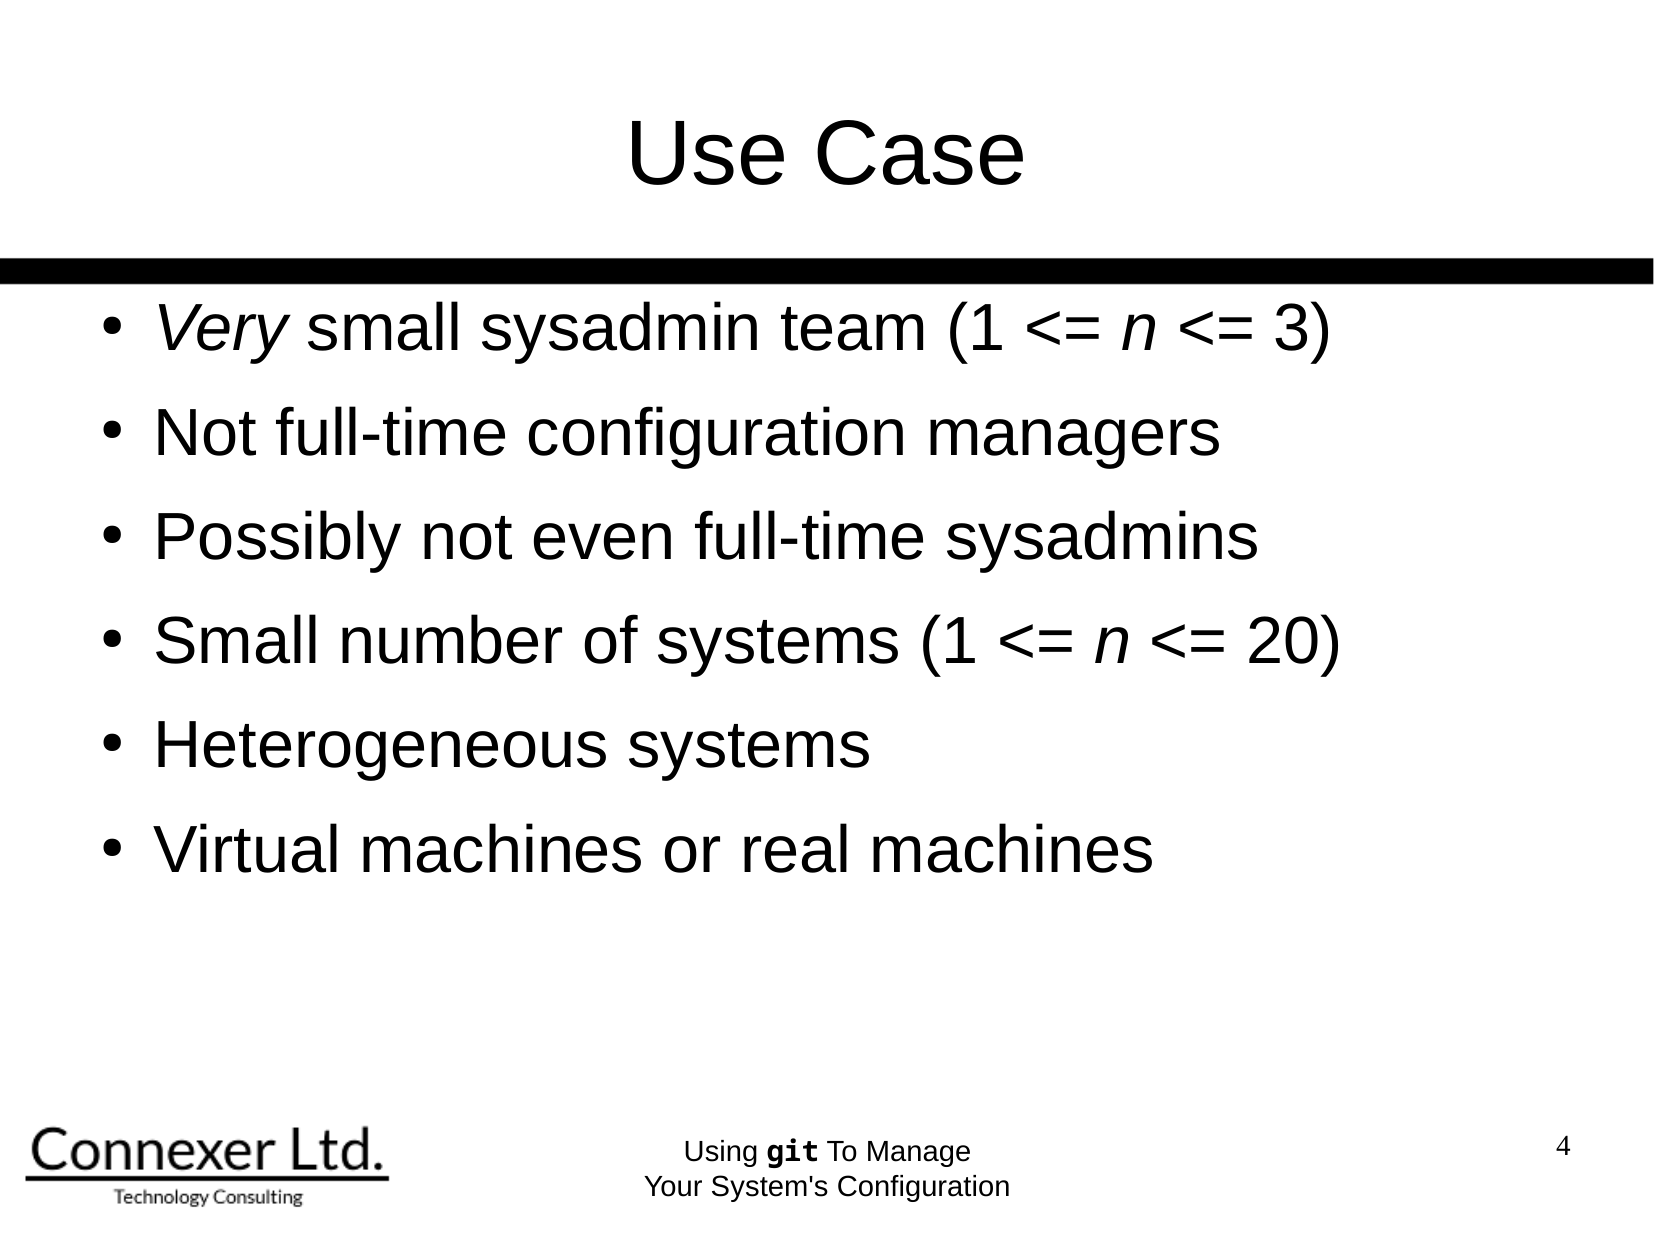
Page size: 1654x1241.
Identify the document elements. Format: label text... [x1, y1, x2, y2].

picture [0, 0, 1654, 1241]
title Use Case [82, 49, 1571, 257]
list Very small sysadmin team (1 <= n <= 3) Not full-time configuration managers Possibly not even full-time sysadmins Small number of systems (1 <= n <= 20) Heterogeneous systems Virtual machines or real machines [82, 290, 1538, 1010]
